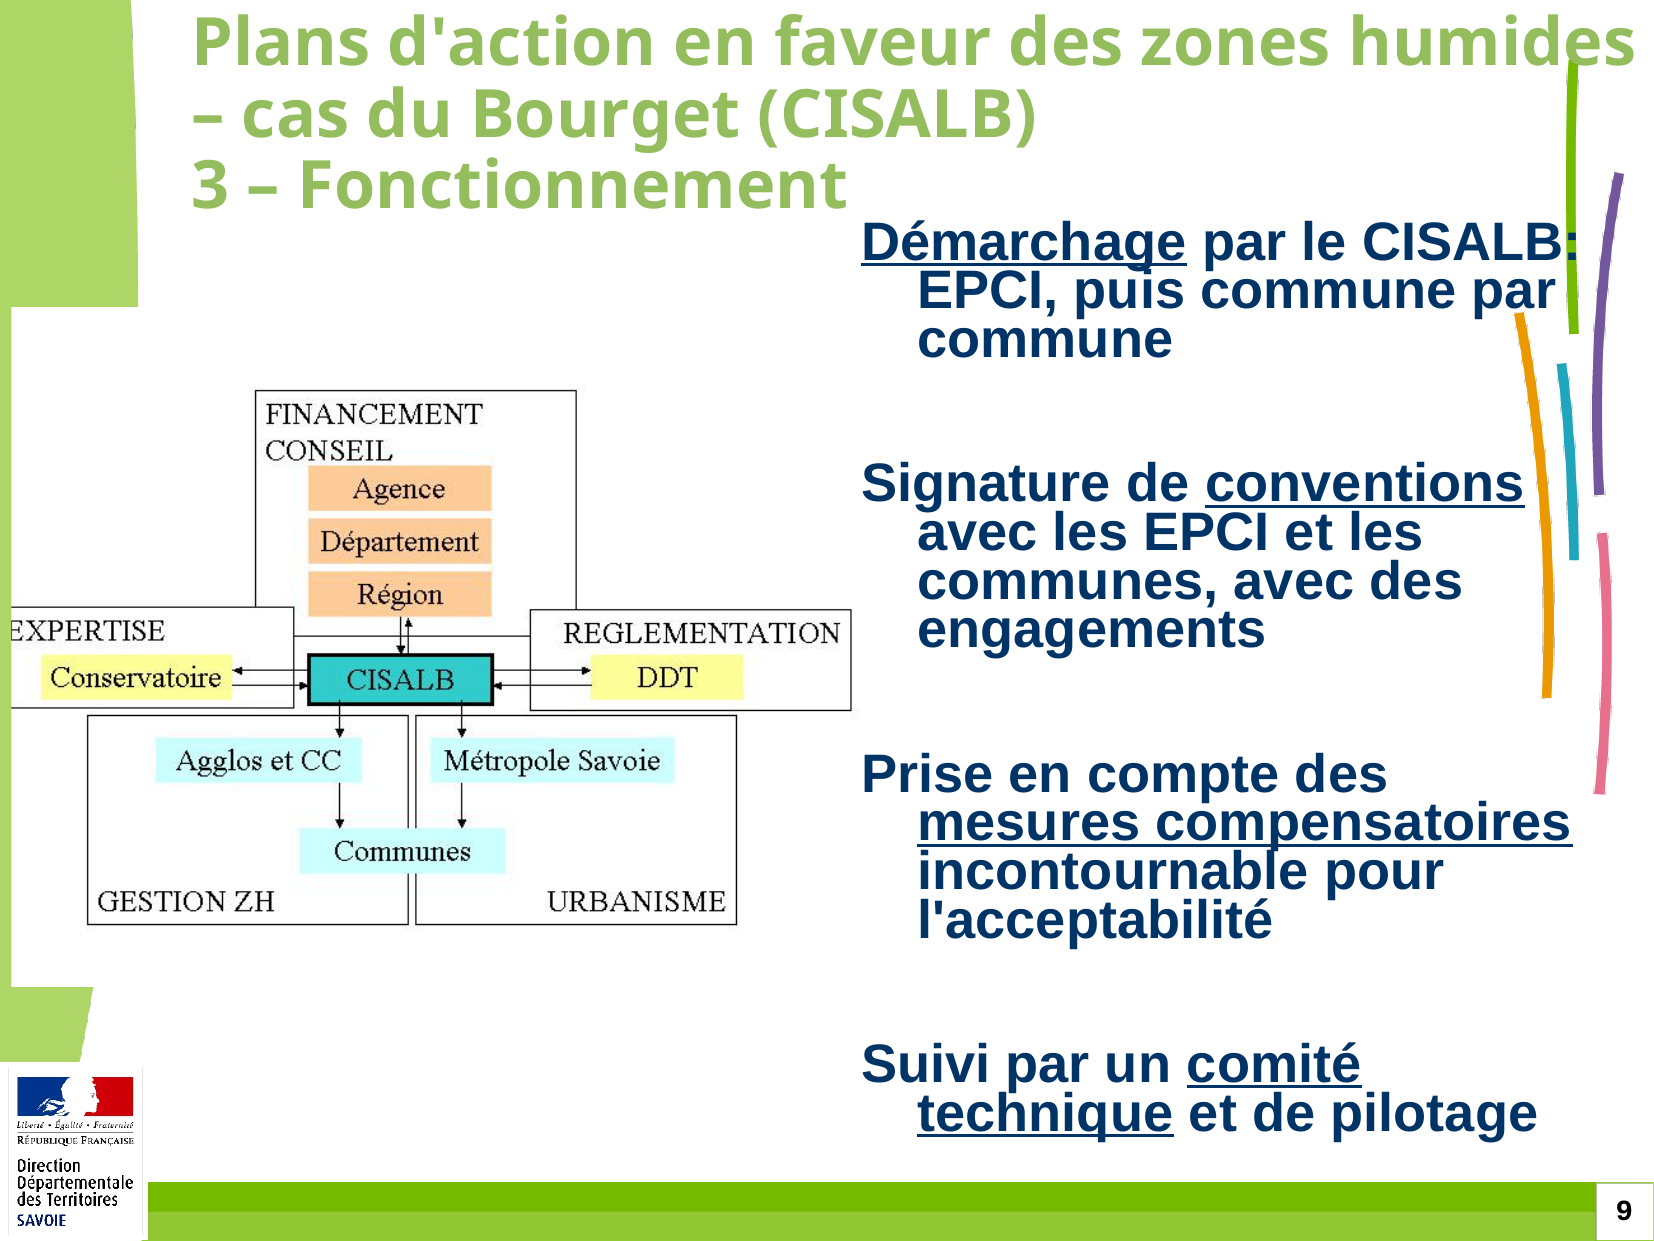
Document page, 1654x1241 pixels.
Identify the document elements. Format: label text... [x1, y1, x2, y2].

list Démarchage par le CISALB: EPCI, puis commune par commune Signature de conventions avec les EPCI et les communes, avec des engagements Prise en compte des mesures compensatoires incontournable pour l'acceptabilité Suivi par un comité technique et de pilotage [844, 212, 1600, 1150]
title Plans d'action en faveur des zones humides – cas du Bourget (CISALB) 3 – Fonctionnement [177, 0, 1654, 231]
picture [0, 0, 1654, 1241]
